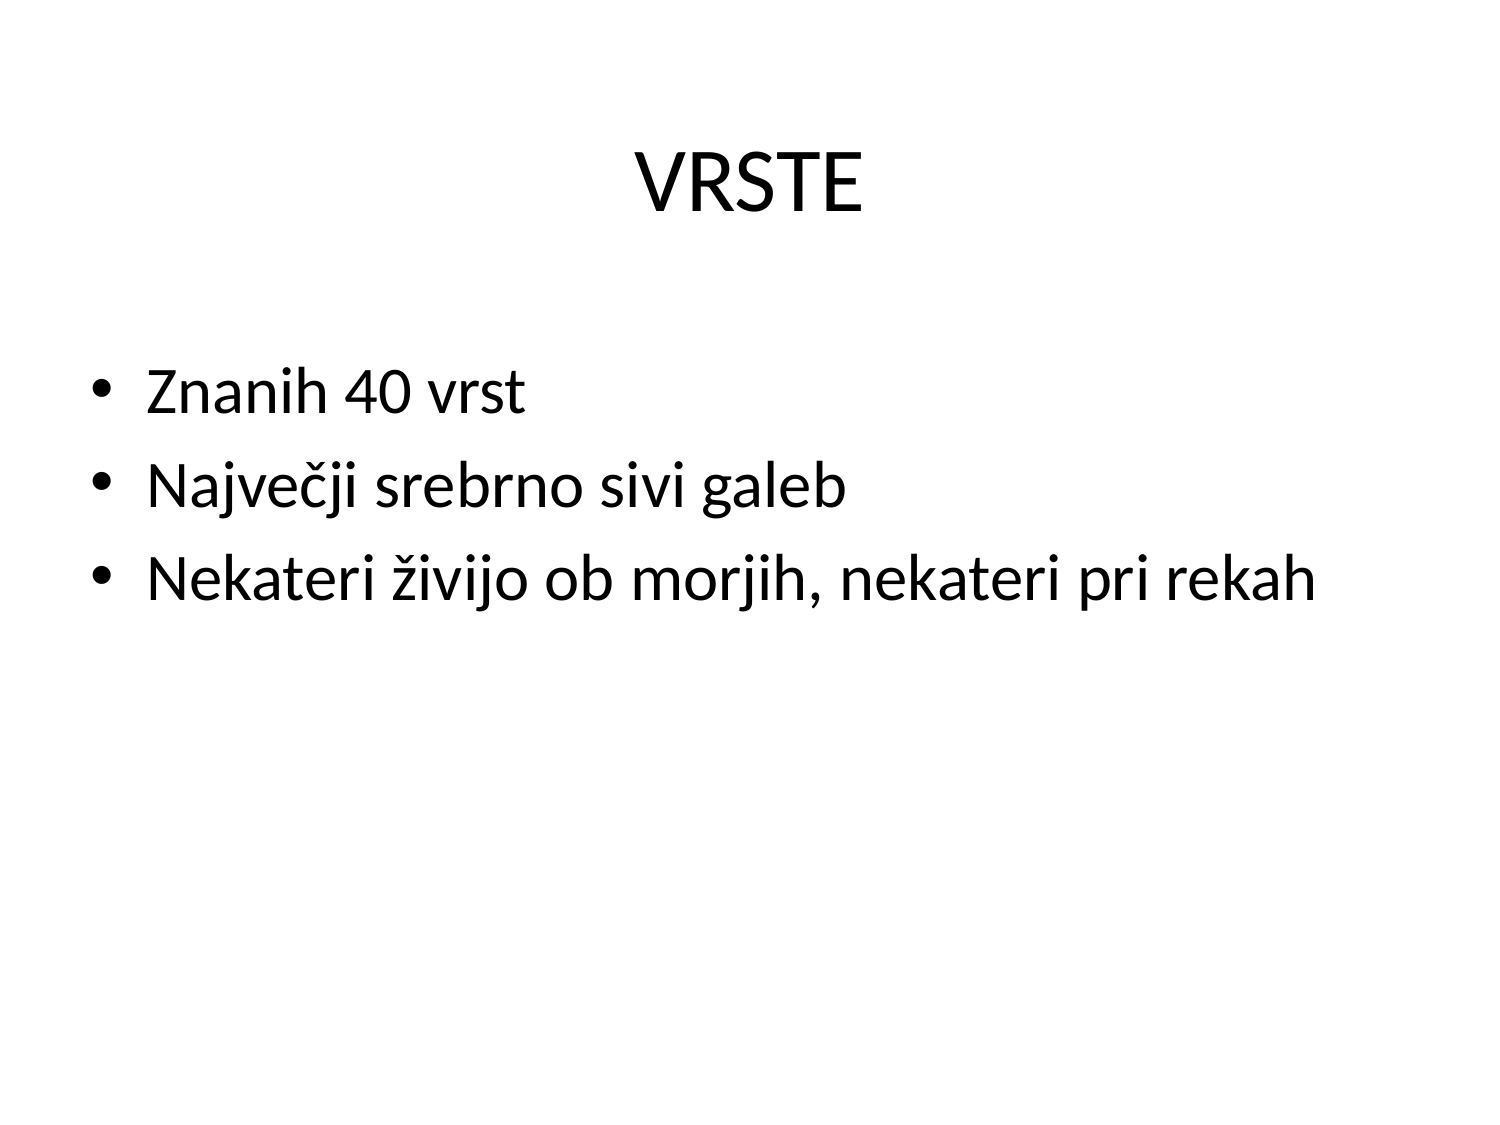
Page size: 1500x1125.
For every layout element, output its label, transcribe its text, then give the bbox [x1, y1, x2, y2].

list Znanih 40 vrst Največji srebrno sivi galeb Nekateri živijo ob morjih, nekateri pri rekah [75, 339, 1425, 1005]
title VRSTE [75, 45, 1425, 305]
